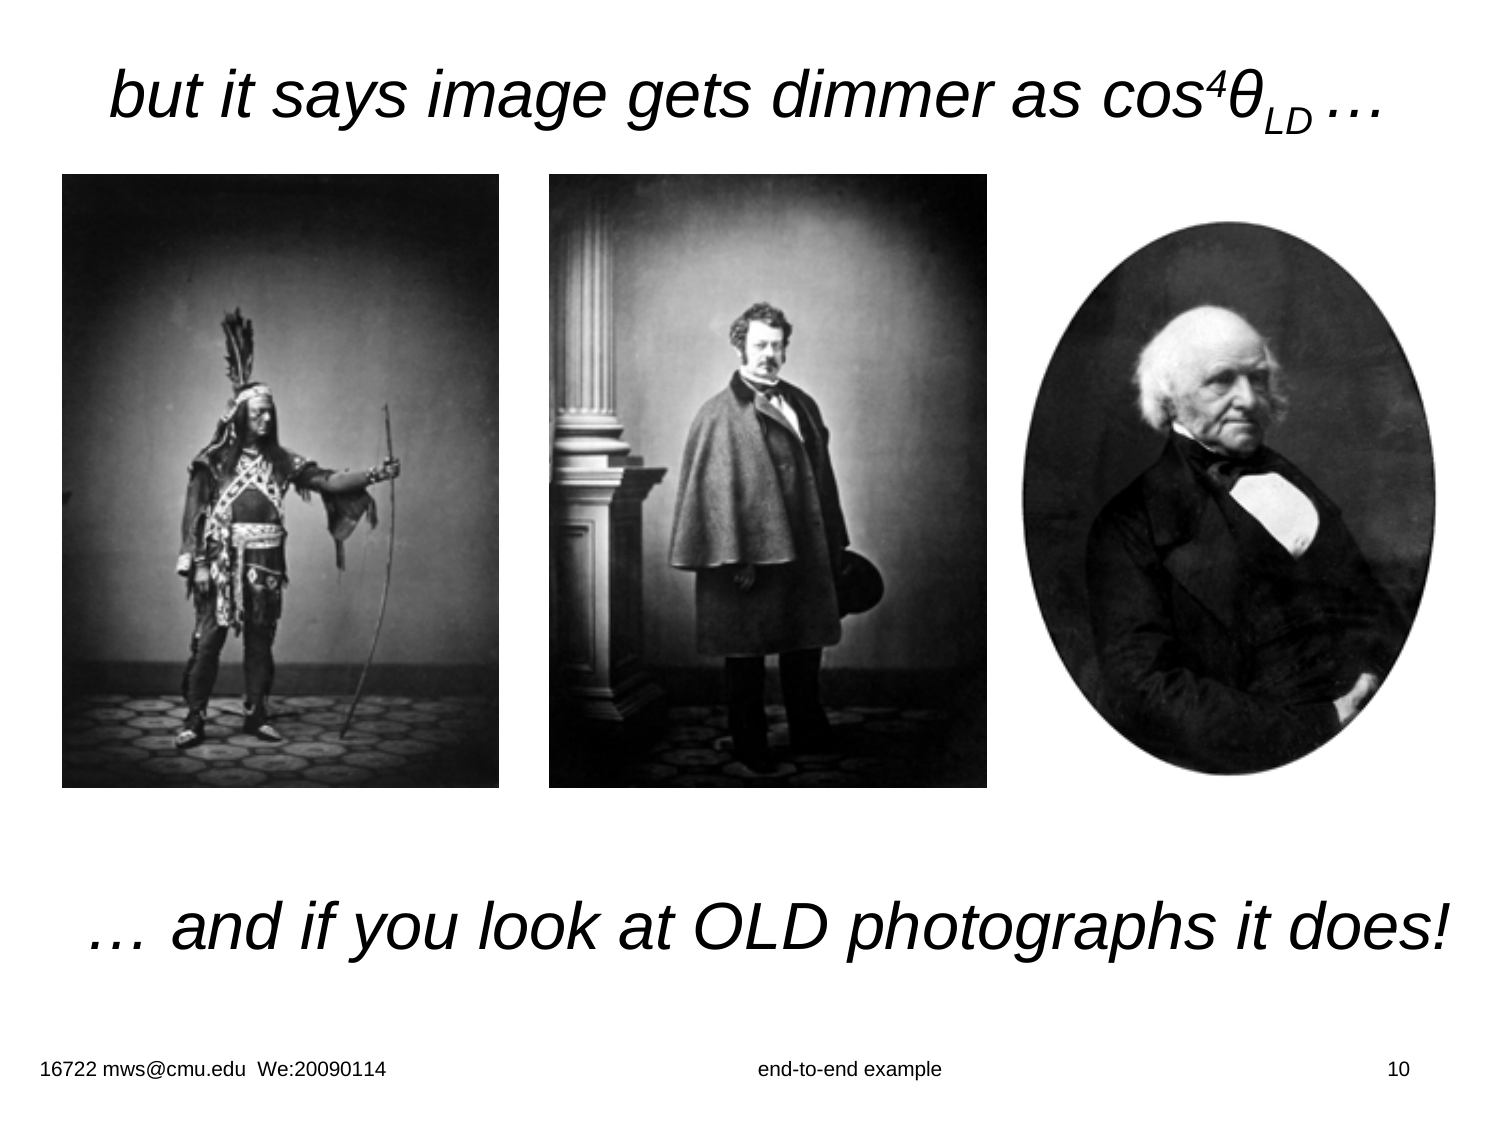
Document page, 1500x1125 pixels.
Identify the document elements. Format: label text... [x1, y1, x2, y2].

picture [1012, 212, 1448, 788]
text_box … and if you look at OLD photographs it does! [70, 874, 1468, 971]
title but it says image gets dimmer as cos4θLD … [24, 37, 1476, 163]
picture [62, 174, 499, 788]
picture [549, 174, 987, 788]
